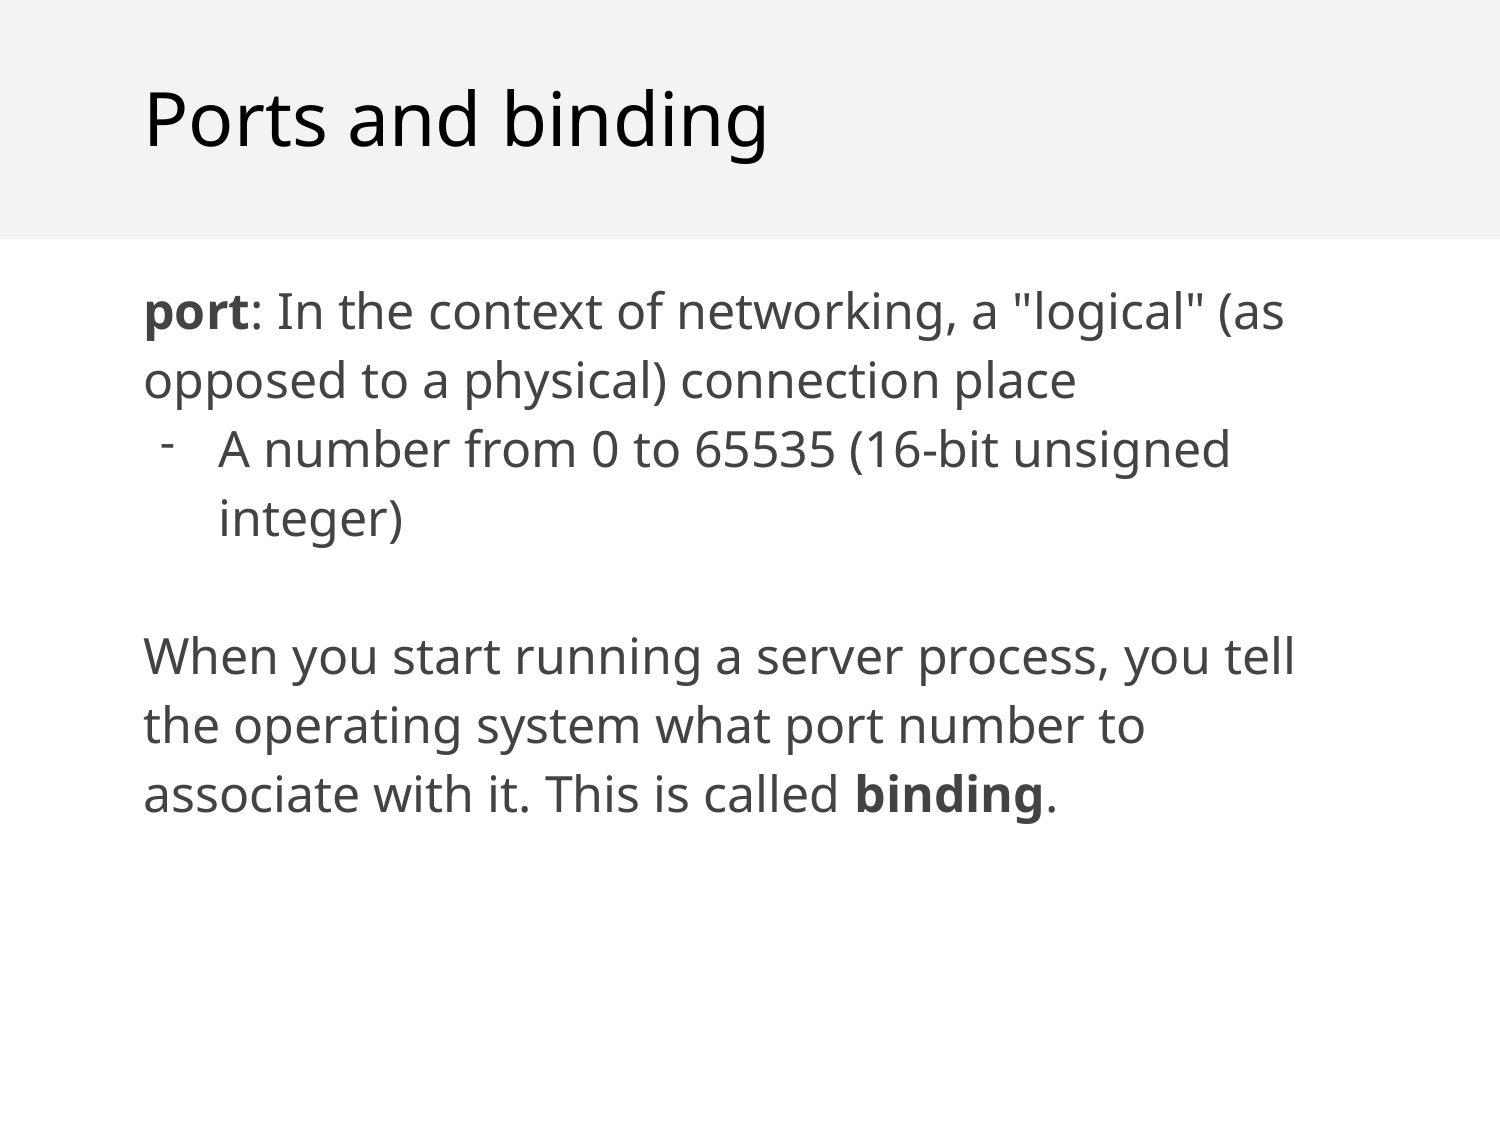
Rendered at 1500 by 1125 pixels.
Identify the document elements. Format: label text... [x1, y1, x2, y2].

title Ports and binding [128, 56, 1372, 183]
list port: In the context of networking, a "logical" (as opposed to a physical) connection place A number from 0 to 65535 (16-bit unsigned integer) When you start running a server process, you tell the operating system what port number to associate with it. This is called binding. [128, 255, 1372, 751]
